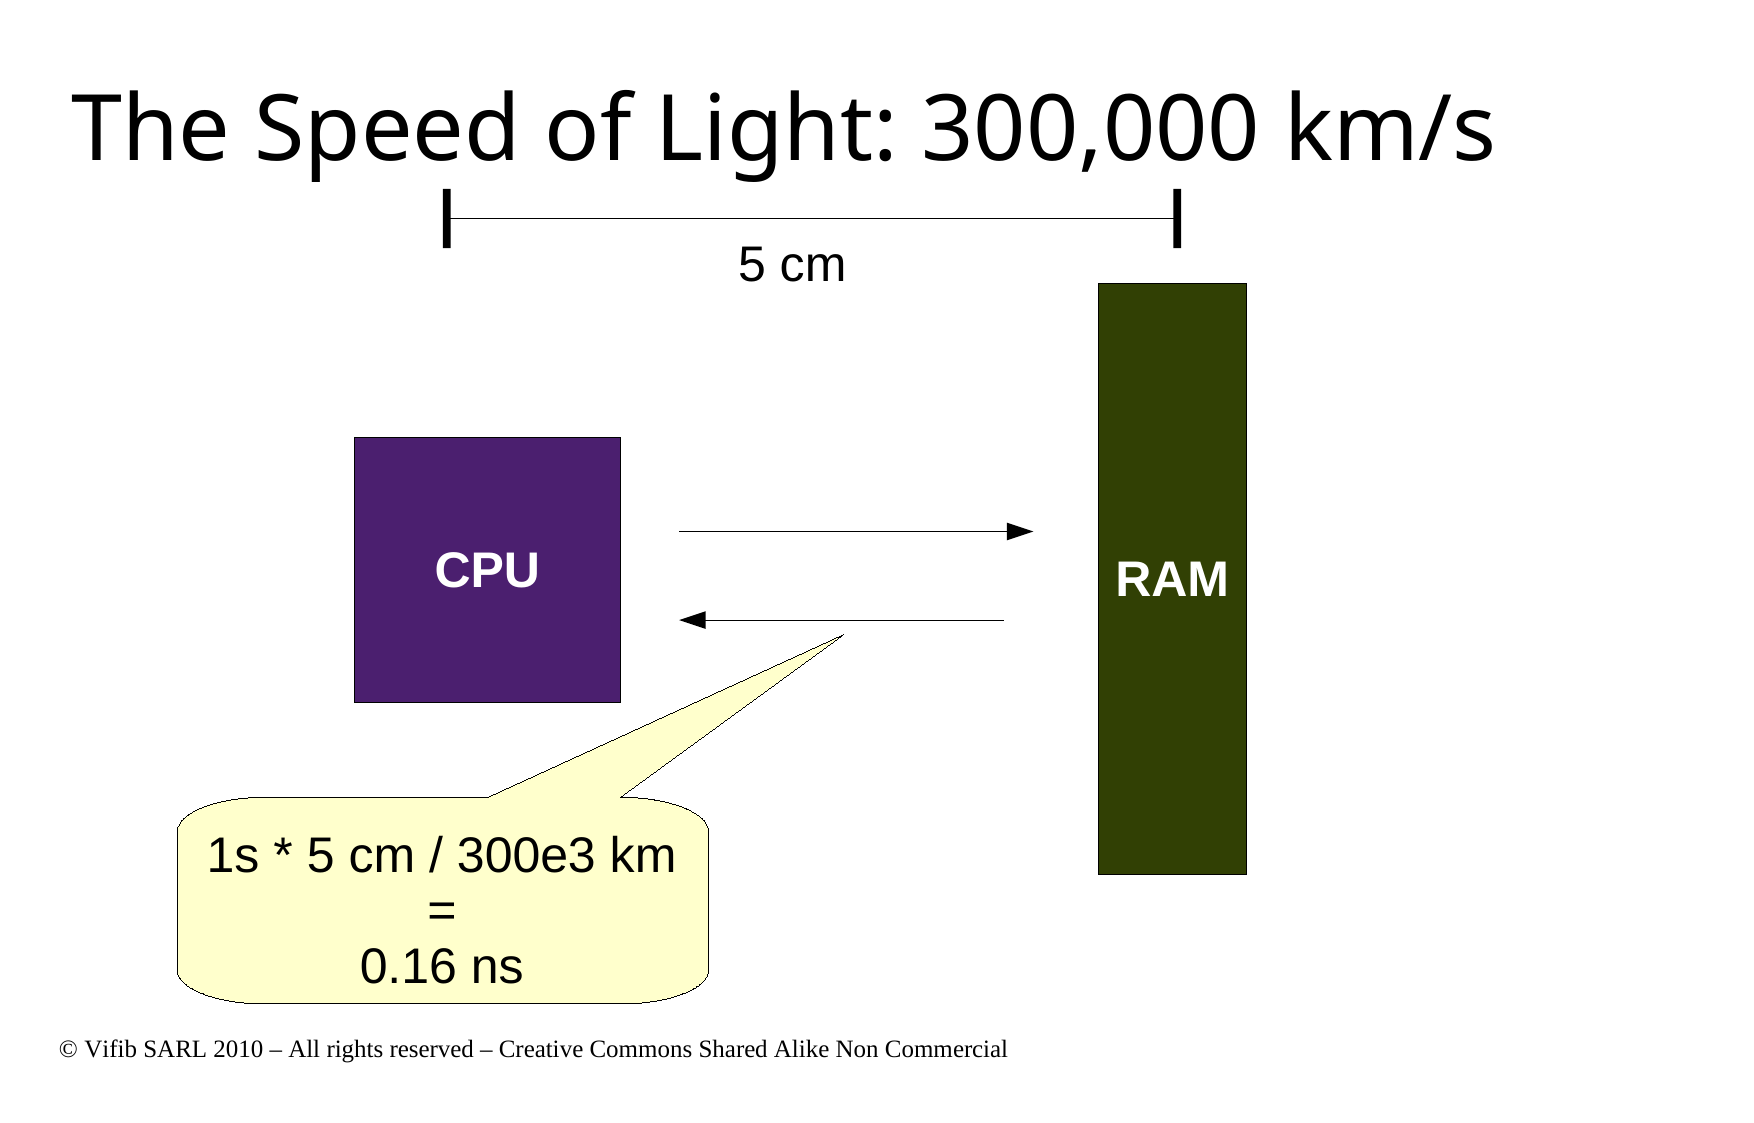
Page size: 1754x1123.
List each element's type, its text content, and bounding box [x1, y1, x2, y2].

text_box CPU [354, 437, 621, 703]
text_box RAM [1098, 283, 1247, 875]
text_box 5 cm [738, 236, 848, 293]
text_box 1s * 5 cm / 300e3 km = 0.16 ns [206, 826, 679, 995]
title The Speed of Light: 300,000 km/s [71, 63, 1707, 187]
text_box [177, 634, 844, 1004]
